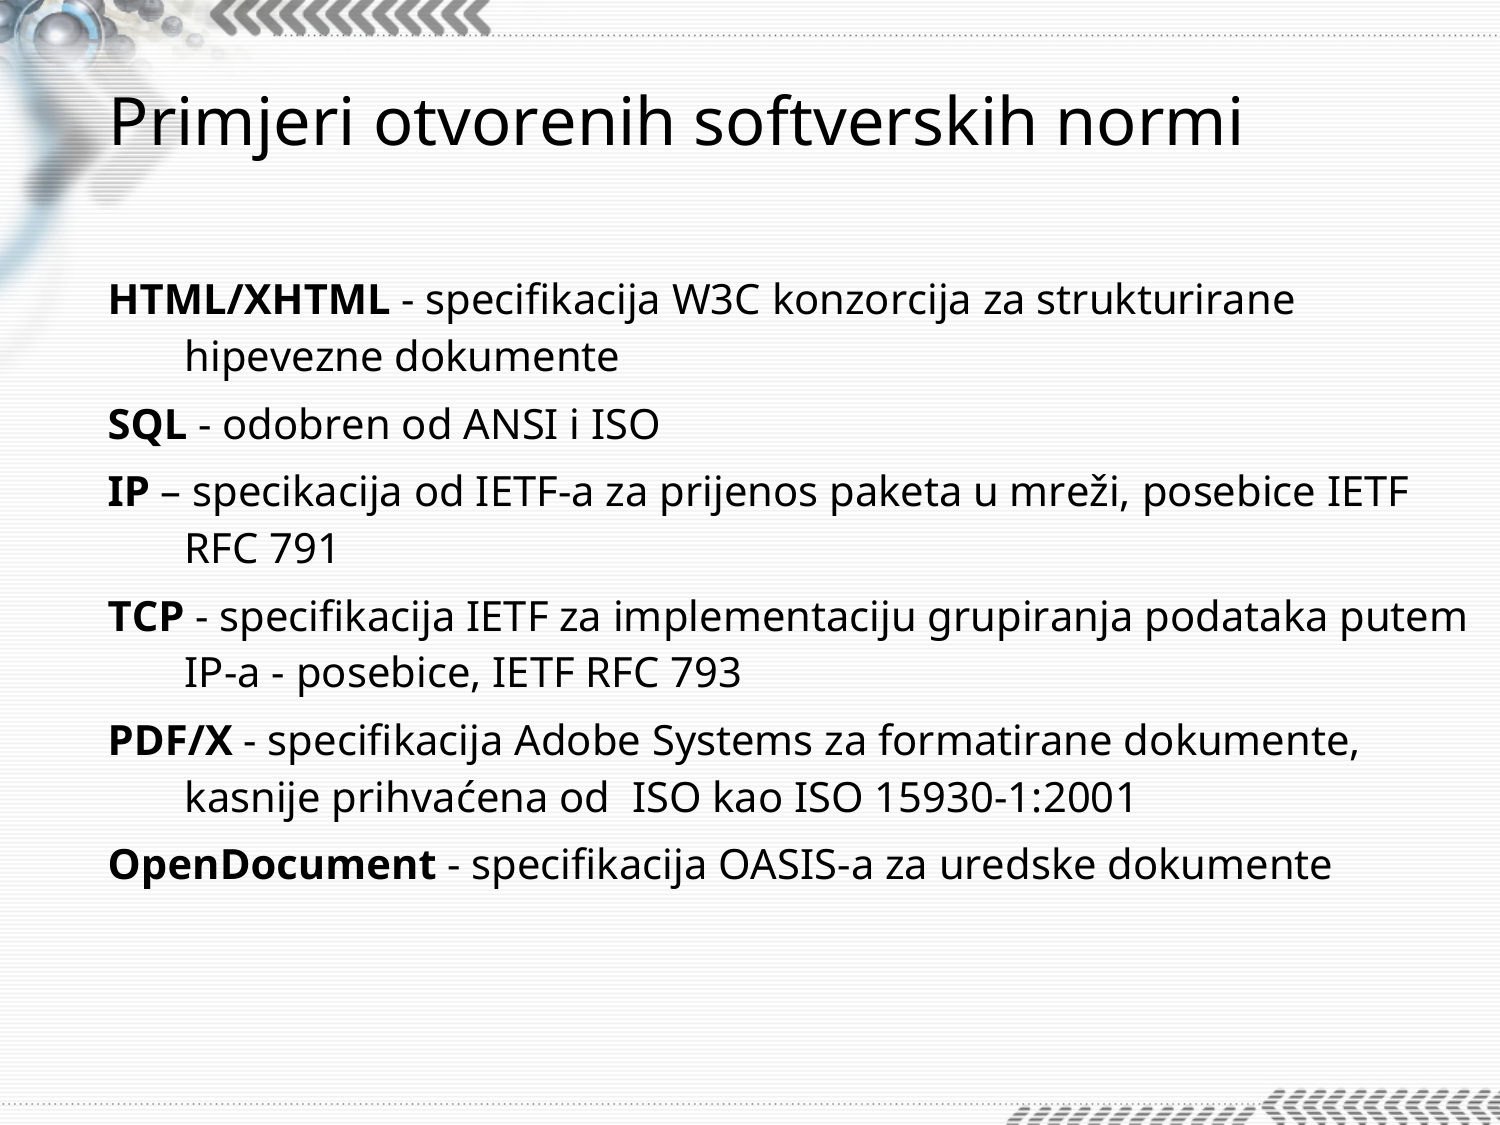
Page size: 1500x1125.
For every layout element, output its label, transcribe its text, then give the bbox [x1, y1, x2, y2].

list HTML/XHTML - specifikacija W3C konzorcija za strukturirane hipevezne dokumente SQL - odobren od ANSI i ISO IP – specikacija od IETF-a za prijenos paketa u mreži, posebice IETF RFC 791 TCP - specifikacija IETF za implementaciju grupiranja podataka putem IP-a - posebice, IETF RFC 793 PDF/X - specifikacija Adobe Systems za formatirane dokumente, kasnije prihvaćena od ISO kao ISO 15930-1:2001 OpenDocument - specifikacija OASIS-a za uredske dokumente [92, 262, 1500, 1063]
title Primjeri otvorenih softverskih normi [94, 49, 1407, 173]
picture [0, 0, 1500, 1125]
